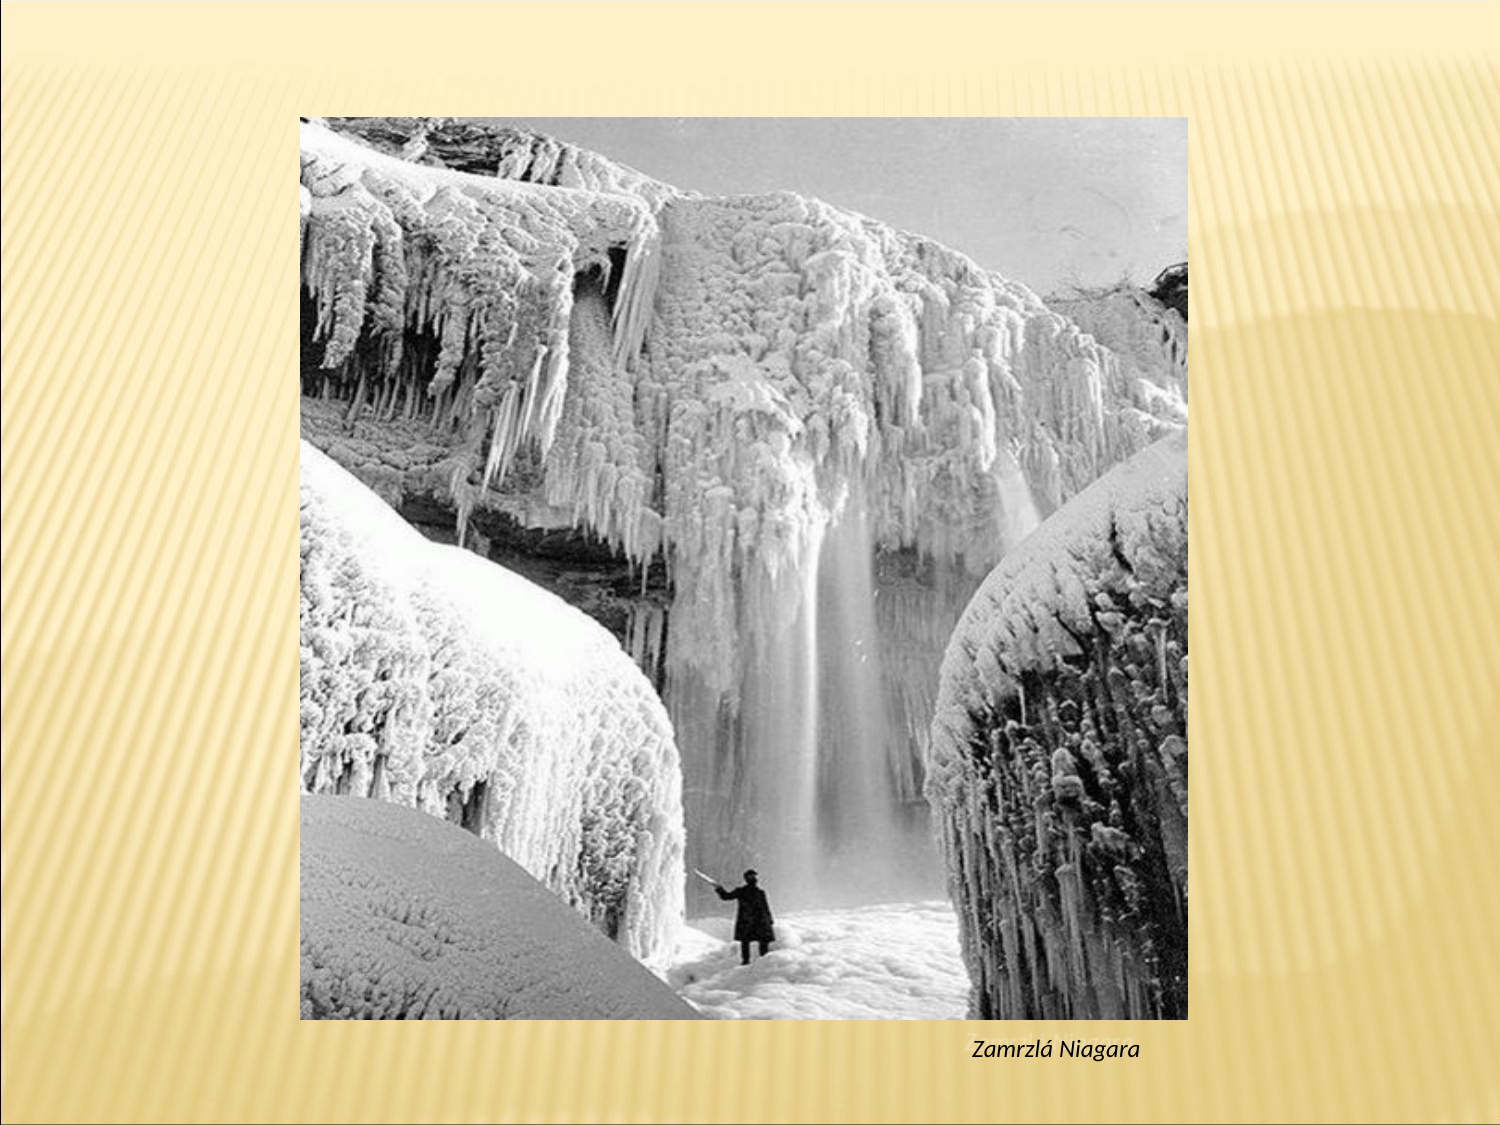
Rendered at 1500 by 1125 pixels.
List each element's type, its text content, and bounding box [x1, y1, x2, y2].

text_box Zamrzlá Niagara [875, 1025, 1238, 1071]
picture [0, 0, 1500, 1125]
